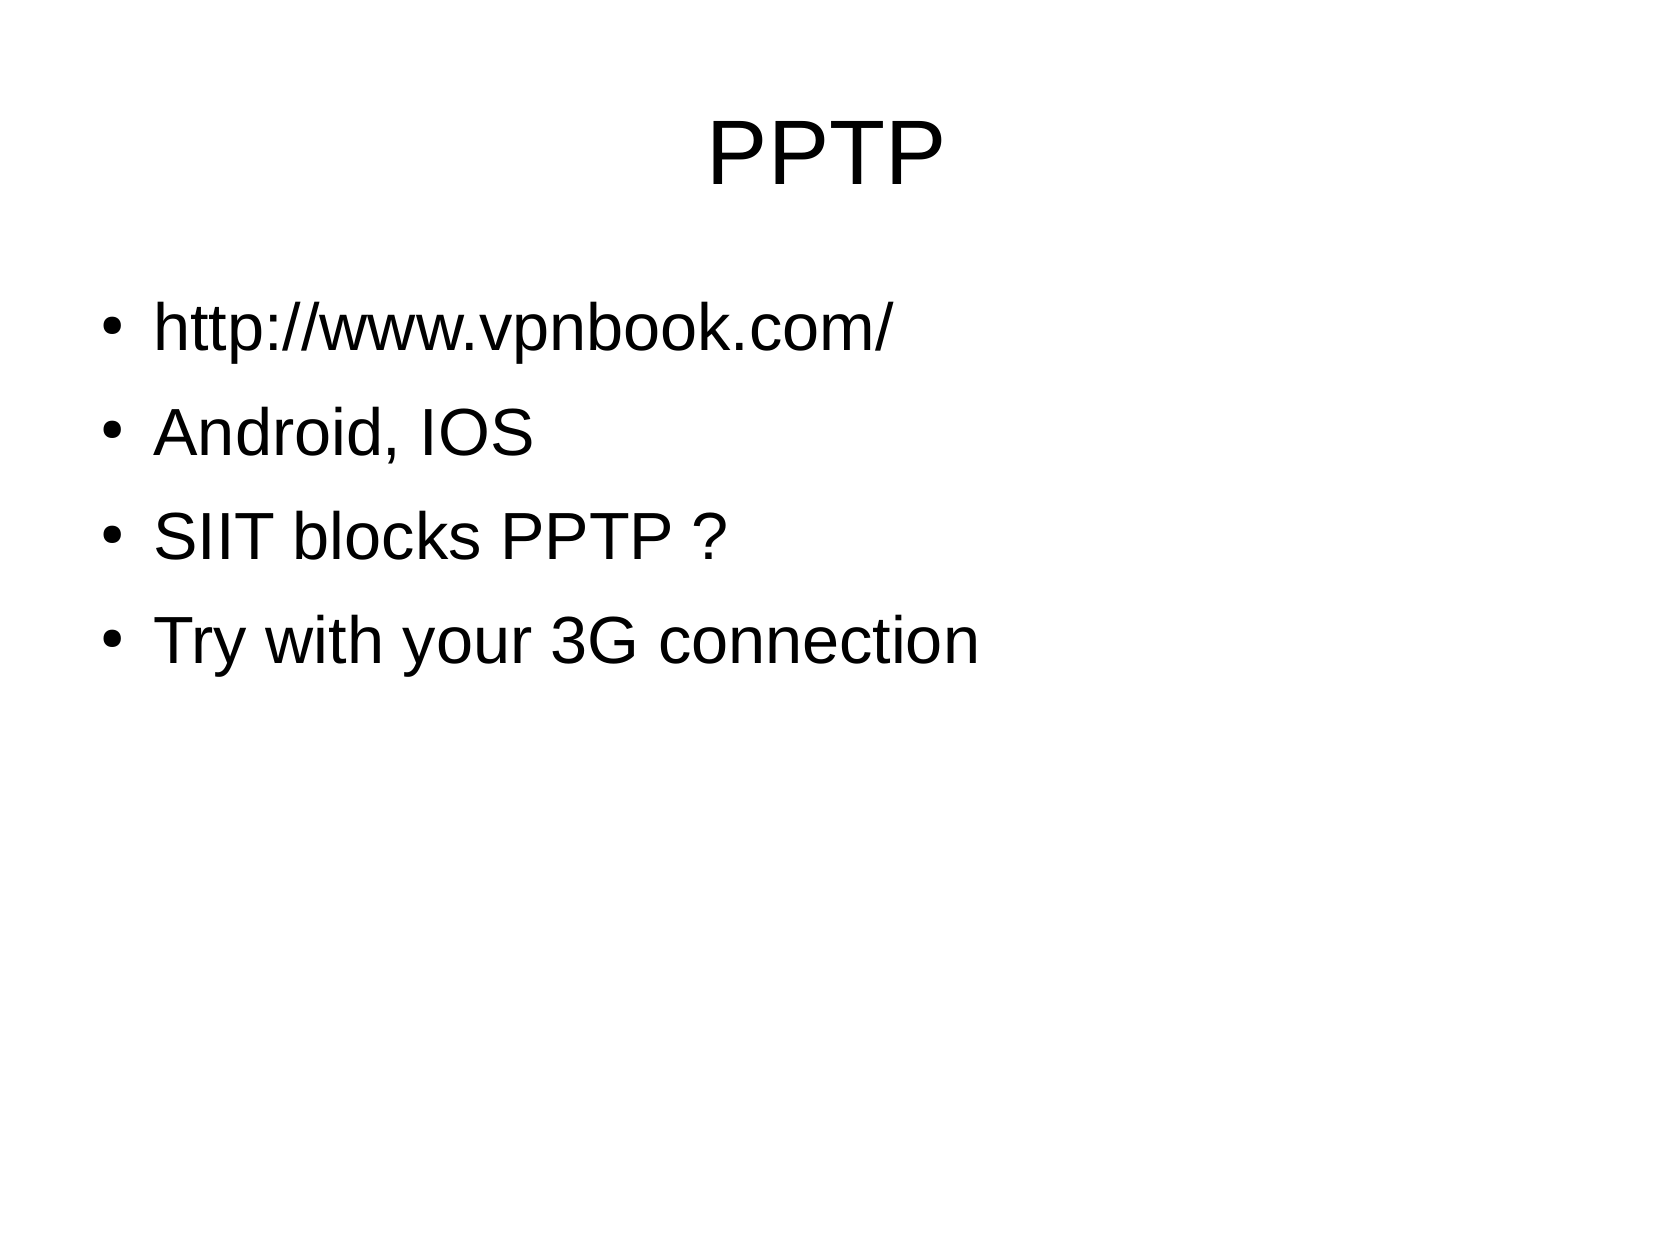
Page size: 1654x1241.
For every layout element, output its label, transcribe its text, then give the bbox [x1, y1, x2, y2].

title PPTP [82, 49, 1571, 257]
list http://www.vpnbook.com/ Android, IOS SIIT blocks PPTP ? Try with your 3G connection [82, 290, 1571, 1010]
